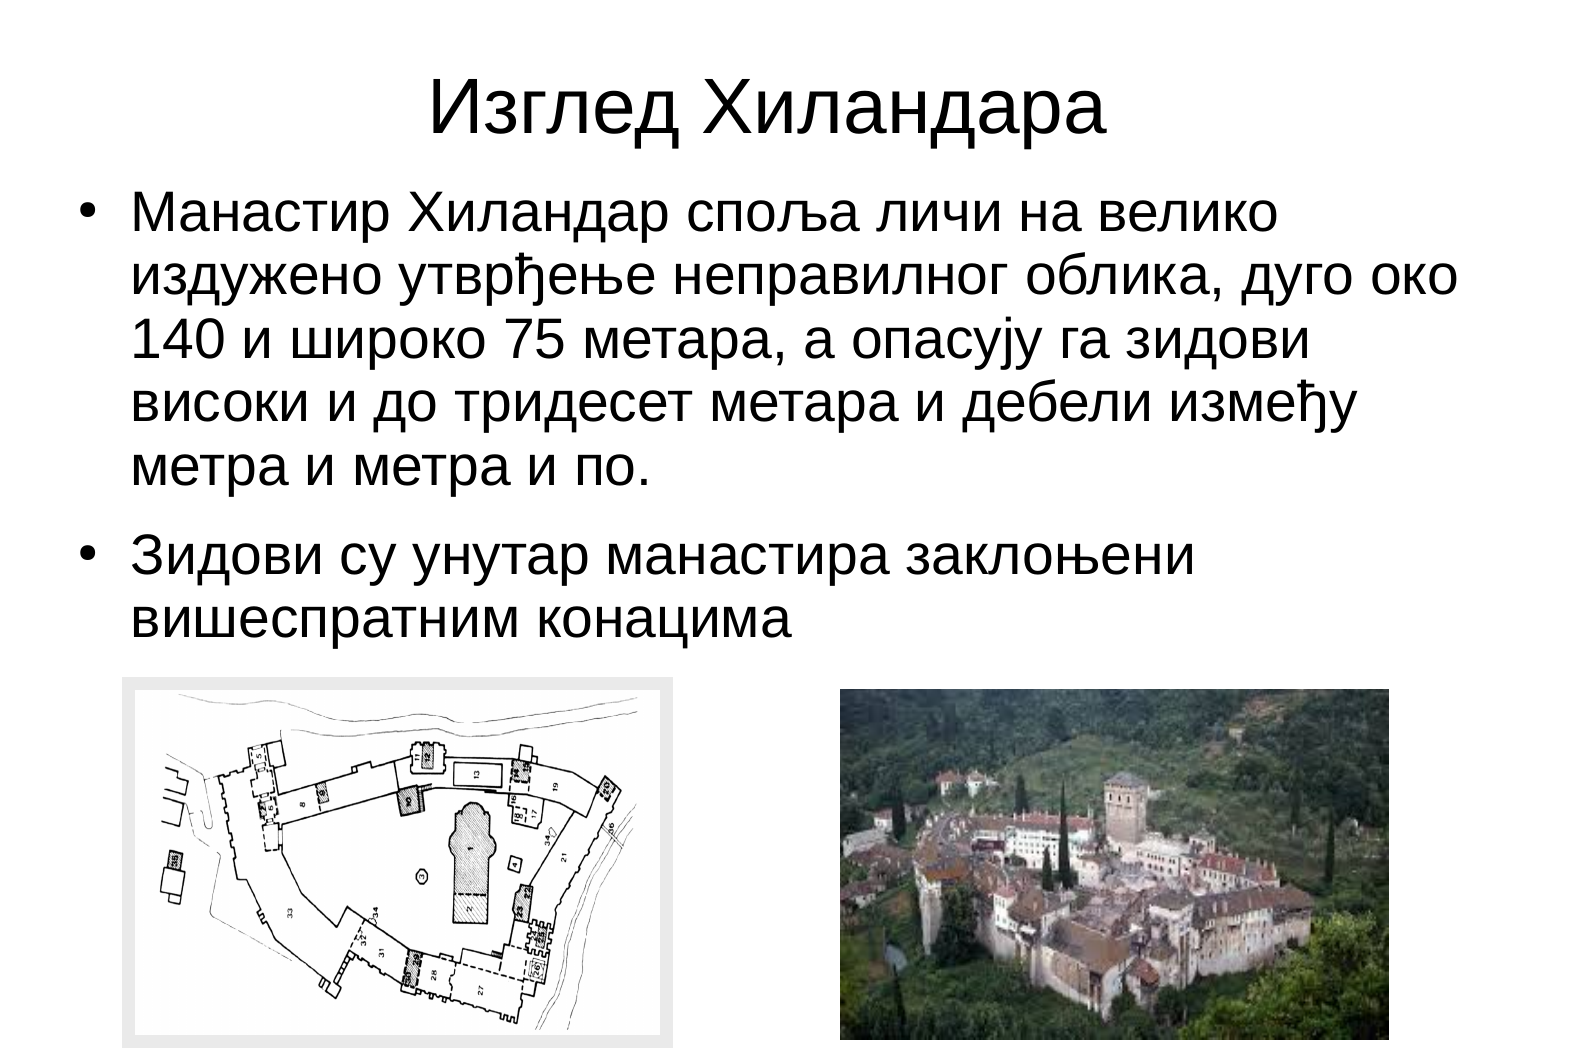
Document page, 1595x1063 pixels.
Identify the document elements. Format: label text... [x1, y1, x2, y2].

picture [840, 689, 1389, 1040]
picture [135, 690, 661, 1036]
title Изглед Хиландара [50, 17, 1486, 196]
list Манастир Хиландар споља личи на велико издужено утврђење неправилног облика, дуго око 140 и широко 75 метара, а опасују га зидови високи и до тридесет метара и дебели између метра и метра и по. Зидови су унутар манастира заклоњени вишеспратним конацима [60, 180, 1495, 882]
